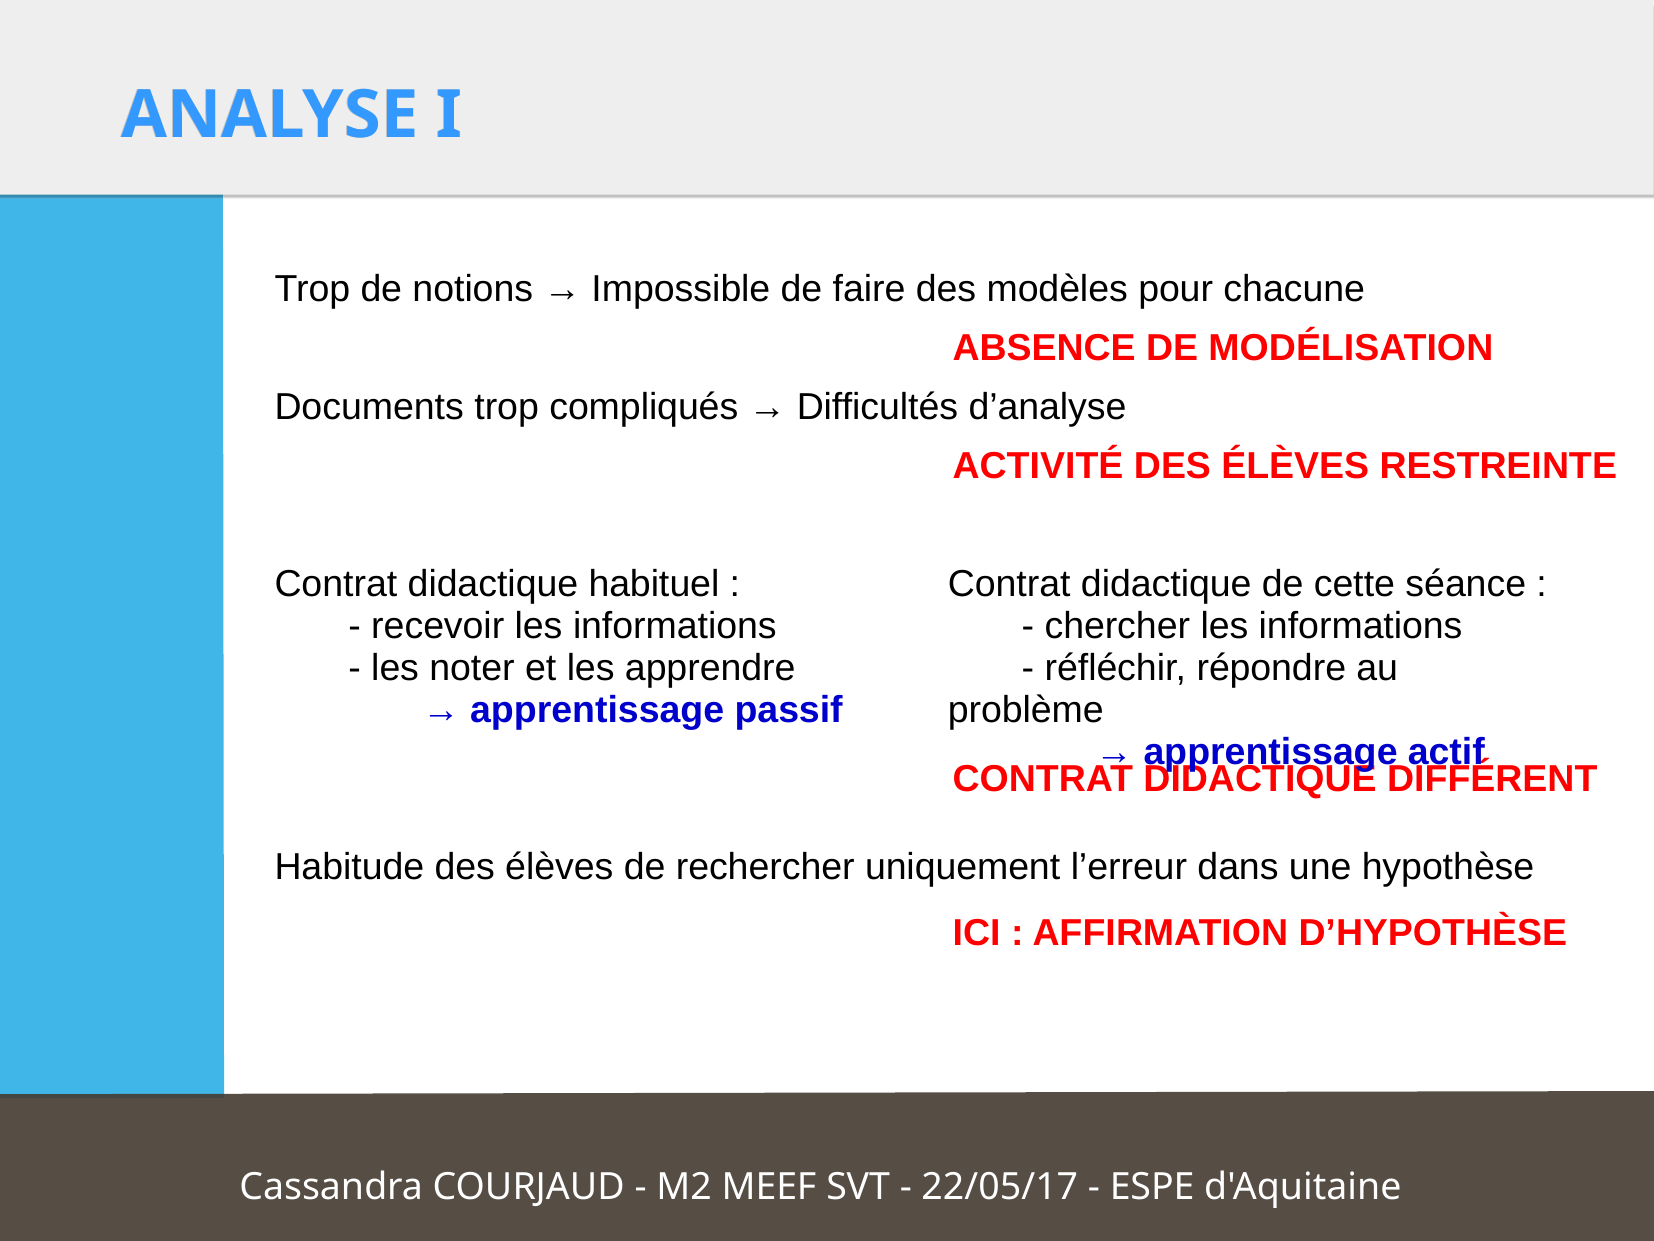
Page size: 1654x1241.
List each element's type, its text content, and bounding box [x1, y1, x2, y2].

text_box ANALYSE I [106, 59, 1654, 148]
text_box Habitude des élèves de rechercher uniquement l’erreur dans une hypothèse [259, 838, 1607, 1040]
text_box ICI : AFFIRMATION D’HYPOTHÈSE [938, 904, 1654, 1003]
text_box Contrat didactique habituel : - recevoir les informations - les noter et les apprendre → apprentissage passif [259, 555, 922, 756]
text_box CONTRAT DIDACTIQUE DIFFÉRENT [938, 750, 1654, 850]
text_box ACTIVITÉ DES ÉLÈVES RESTREINTE [938, 437, 1654, 537]
text_box Trop de notions → Impossible de faire des modèles pour chacune [259, 259, 1583, 319]
text_box ABSENCE DE MODÉLISATION [938, 319, 1588, 377]
text_box Documents trop compliqués → Difficultés d’analyse [259, 377, 1583, 438]
text_box Contrat didactique de cette séance : - chercher les informations - réfléchir, répondre au problème → apprentissage actif [933, 555, 1580, 739]
